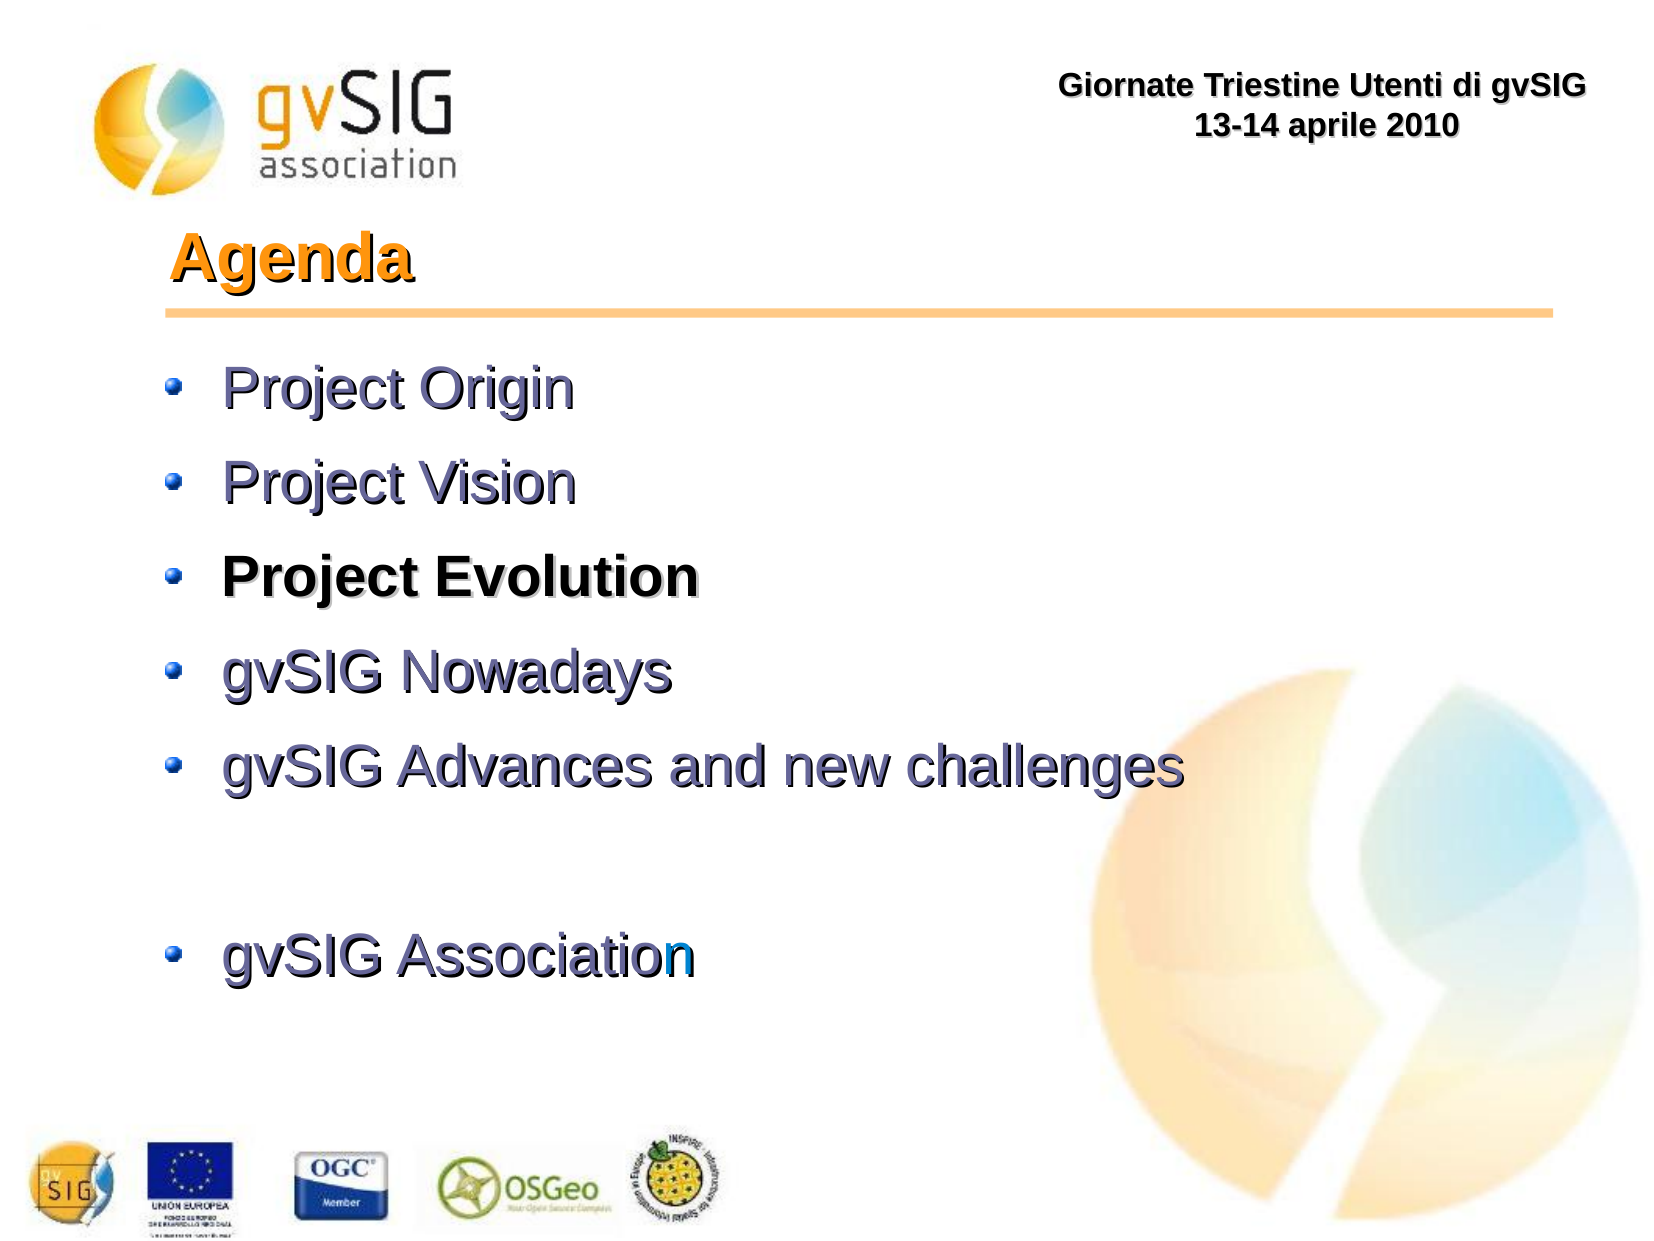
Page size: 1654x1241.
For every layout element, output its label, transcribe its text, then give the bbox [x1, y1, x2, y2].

list Project Origin Project Vision Project Evolution gvSIG Nowadays gvSIG Advances and new challenges gvSIG Association [165, 354, 1359, 911]
text_box Agenda [153, 211, 569, 302]
picture [1, 0, 1654, 1241]
